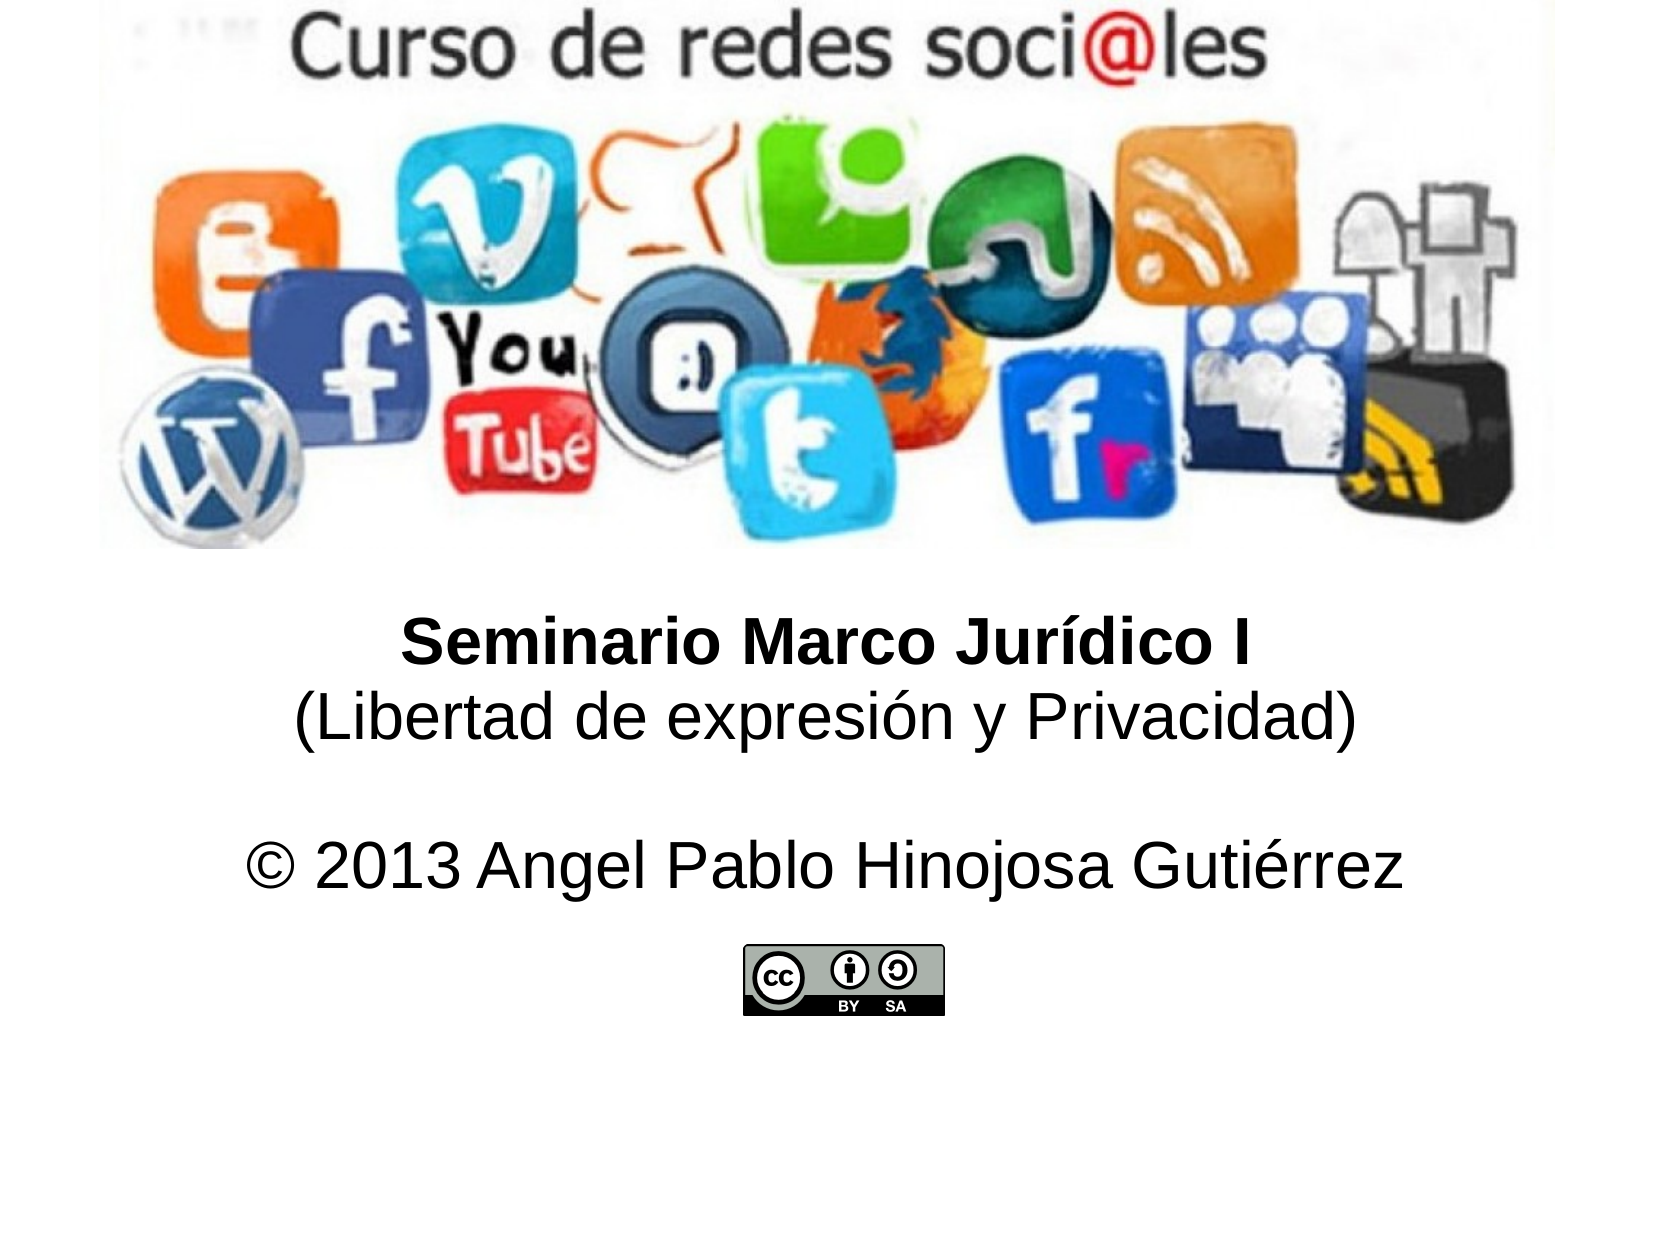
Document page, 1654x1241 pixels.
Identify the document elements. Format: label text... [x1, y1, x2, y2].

subtitle Seminario Marco Jurídico I (Libertad de expresión y Privacidad) © 2013 Angel Pablo Hinojosa Gutiérrez [82, 49, 1571, 1010]
picture [99, 0, 1555, 49]
picture [743, 944, 945, 1016]
